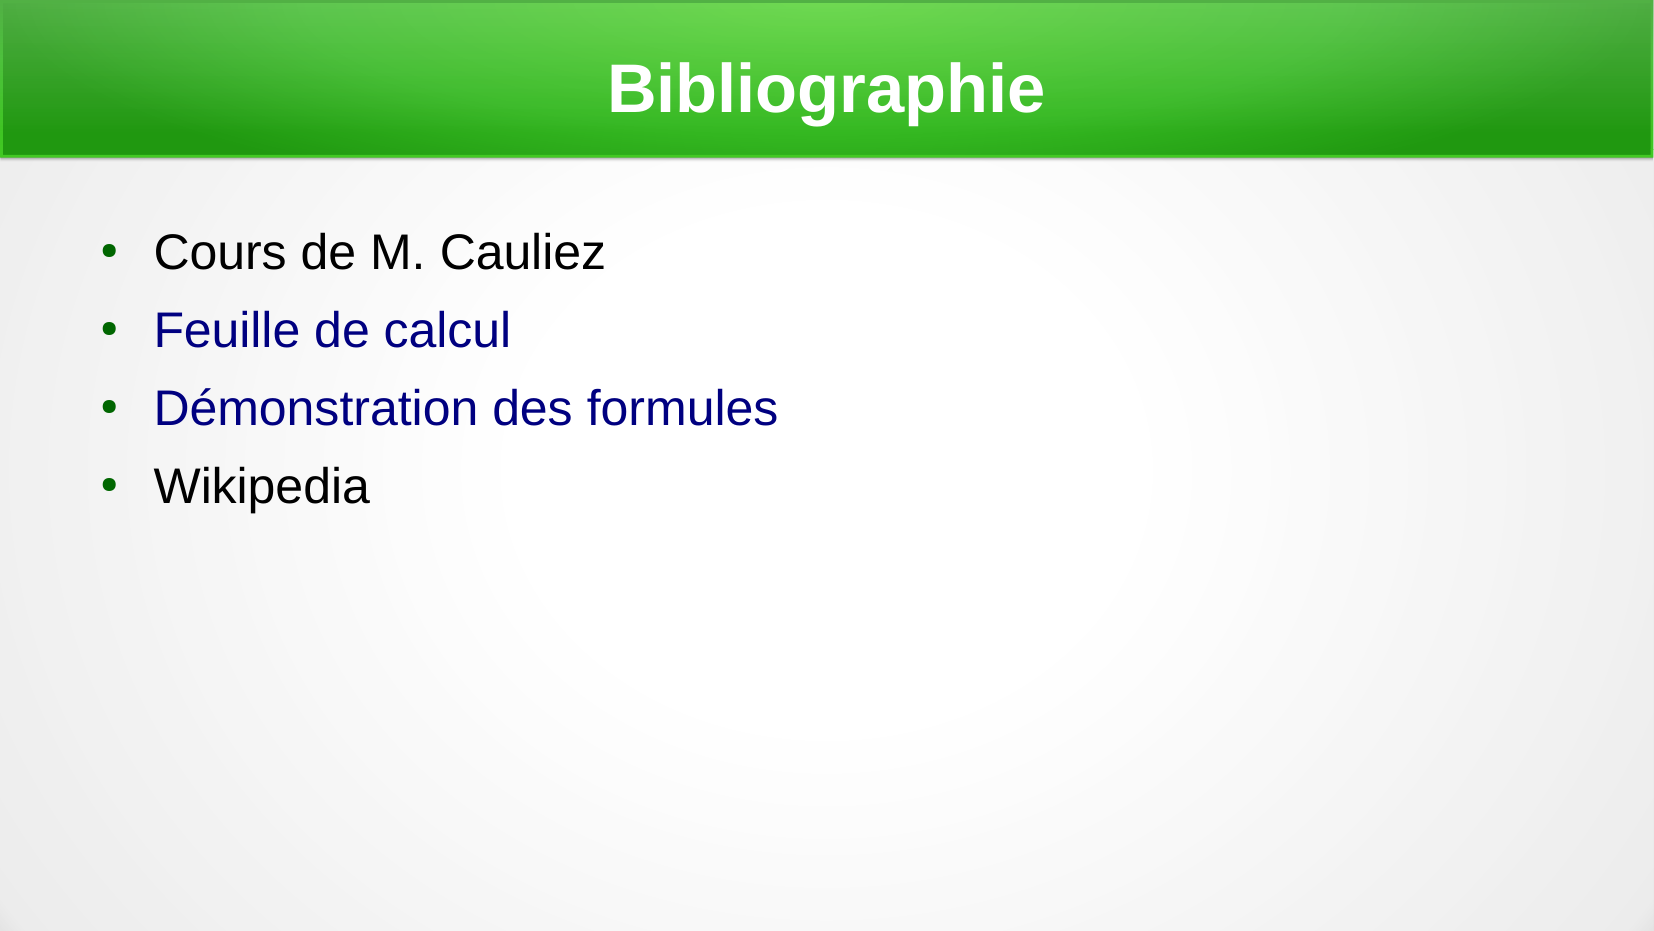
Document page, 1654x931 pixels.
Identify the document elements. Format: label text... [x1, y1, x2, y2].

list Cours de M. Cauliez Feuille de calcul Démonstration des formules Wikipedia [82, 224, 1571, 764]
title Bibliographie [82, 35, 1571, 142]
